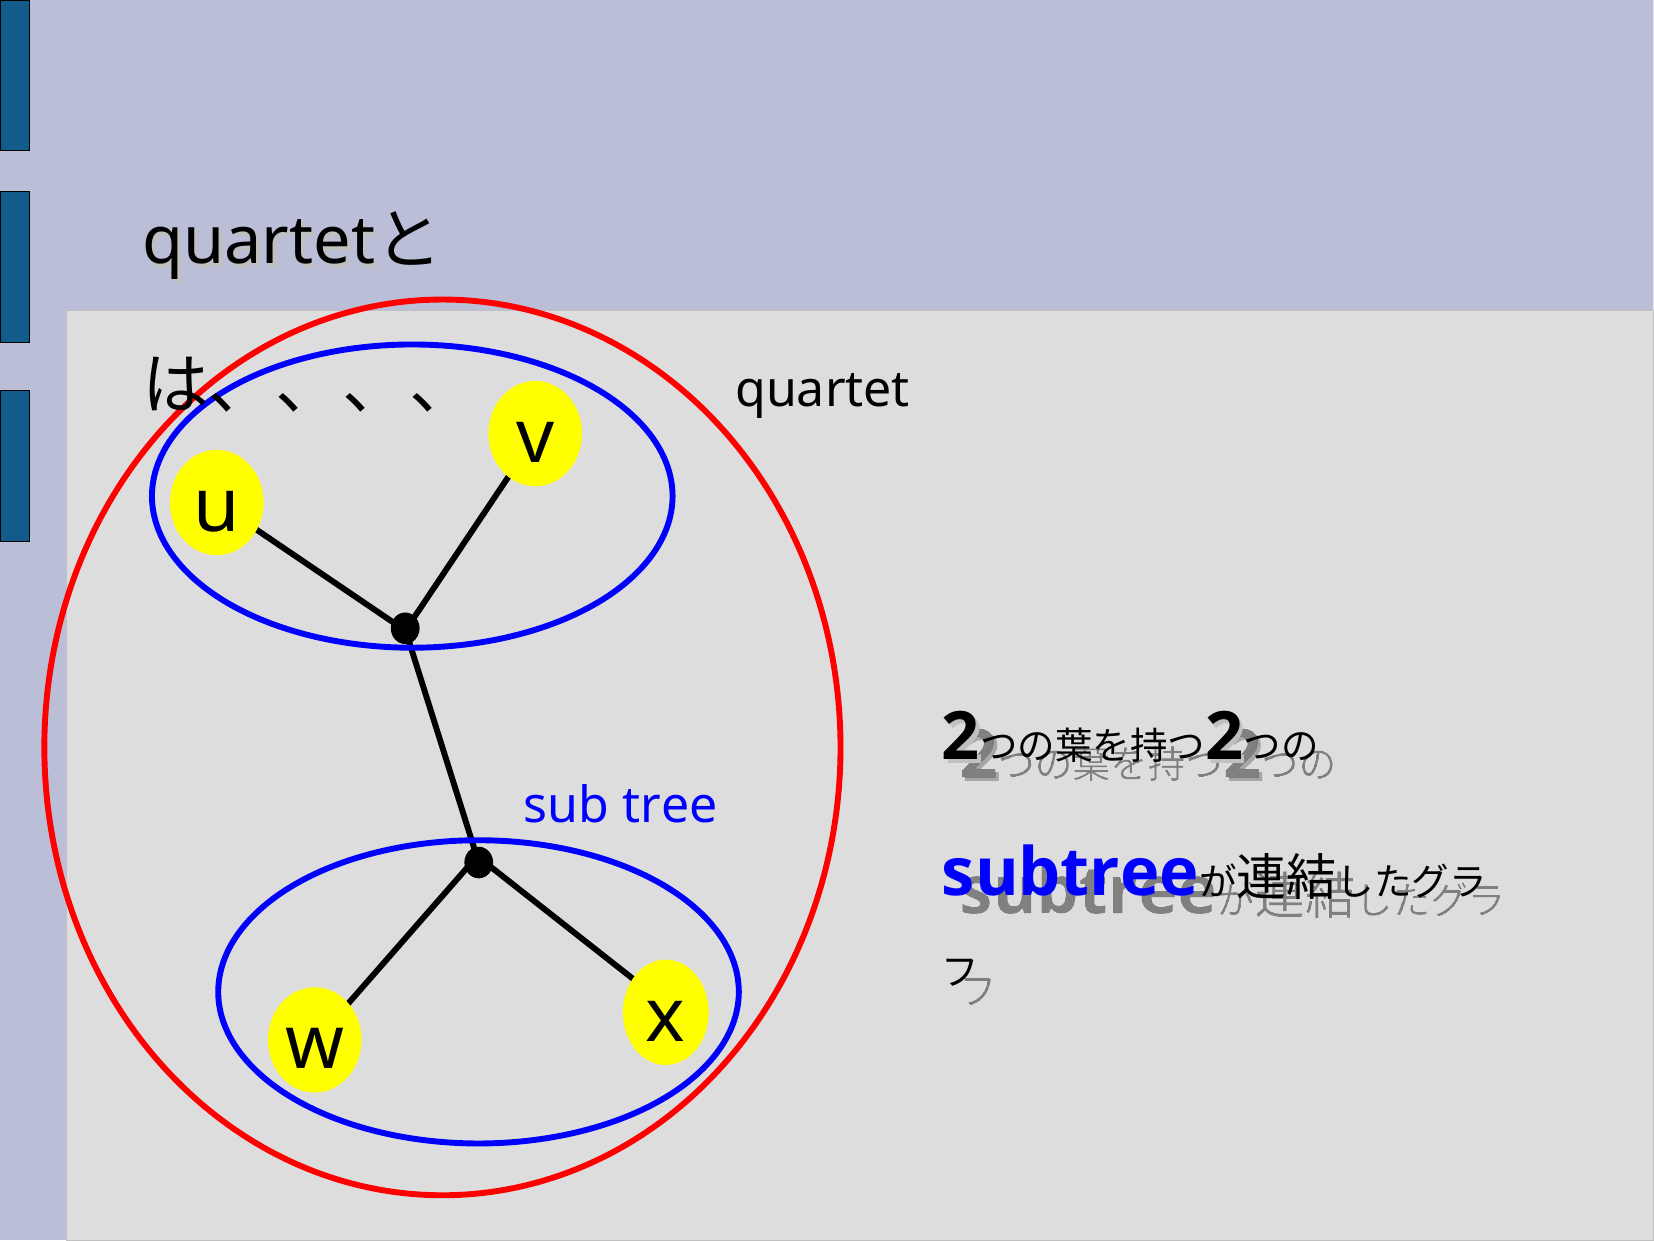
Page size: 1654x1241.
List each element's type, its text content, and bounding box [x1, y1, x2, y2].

text_box quartet [720, 345, 935, 427]
text_box x [622, 959, 709, 1066]
text_box 2つの葉を持つ2つのsubtreeが連結したグラフ [927, 635, 1536, 886]
text_box sub tree [509, 761, 777, 844]
text_box [467, 849, 491, 876]
text_box quartetとは、、、、 [127, 129, 650, 234]
text_box u [169, 449, 264, 556]
text_box [393, 615, 417, 642]
text_box w [267, 987, 362, 1093]
text_box v [488, 380, 582, 487]
